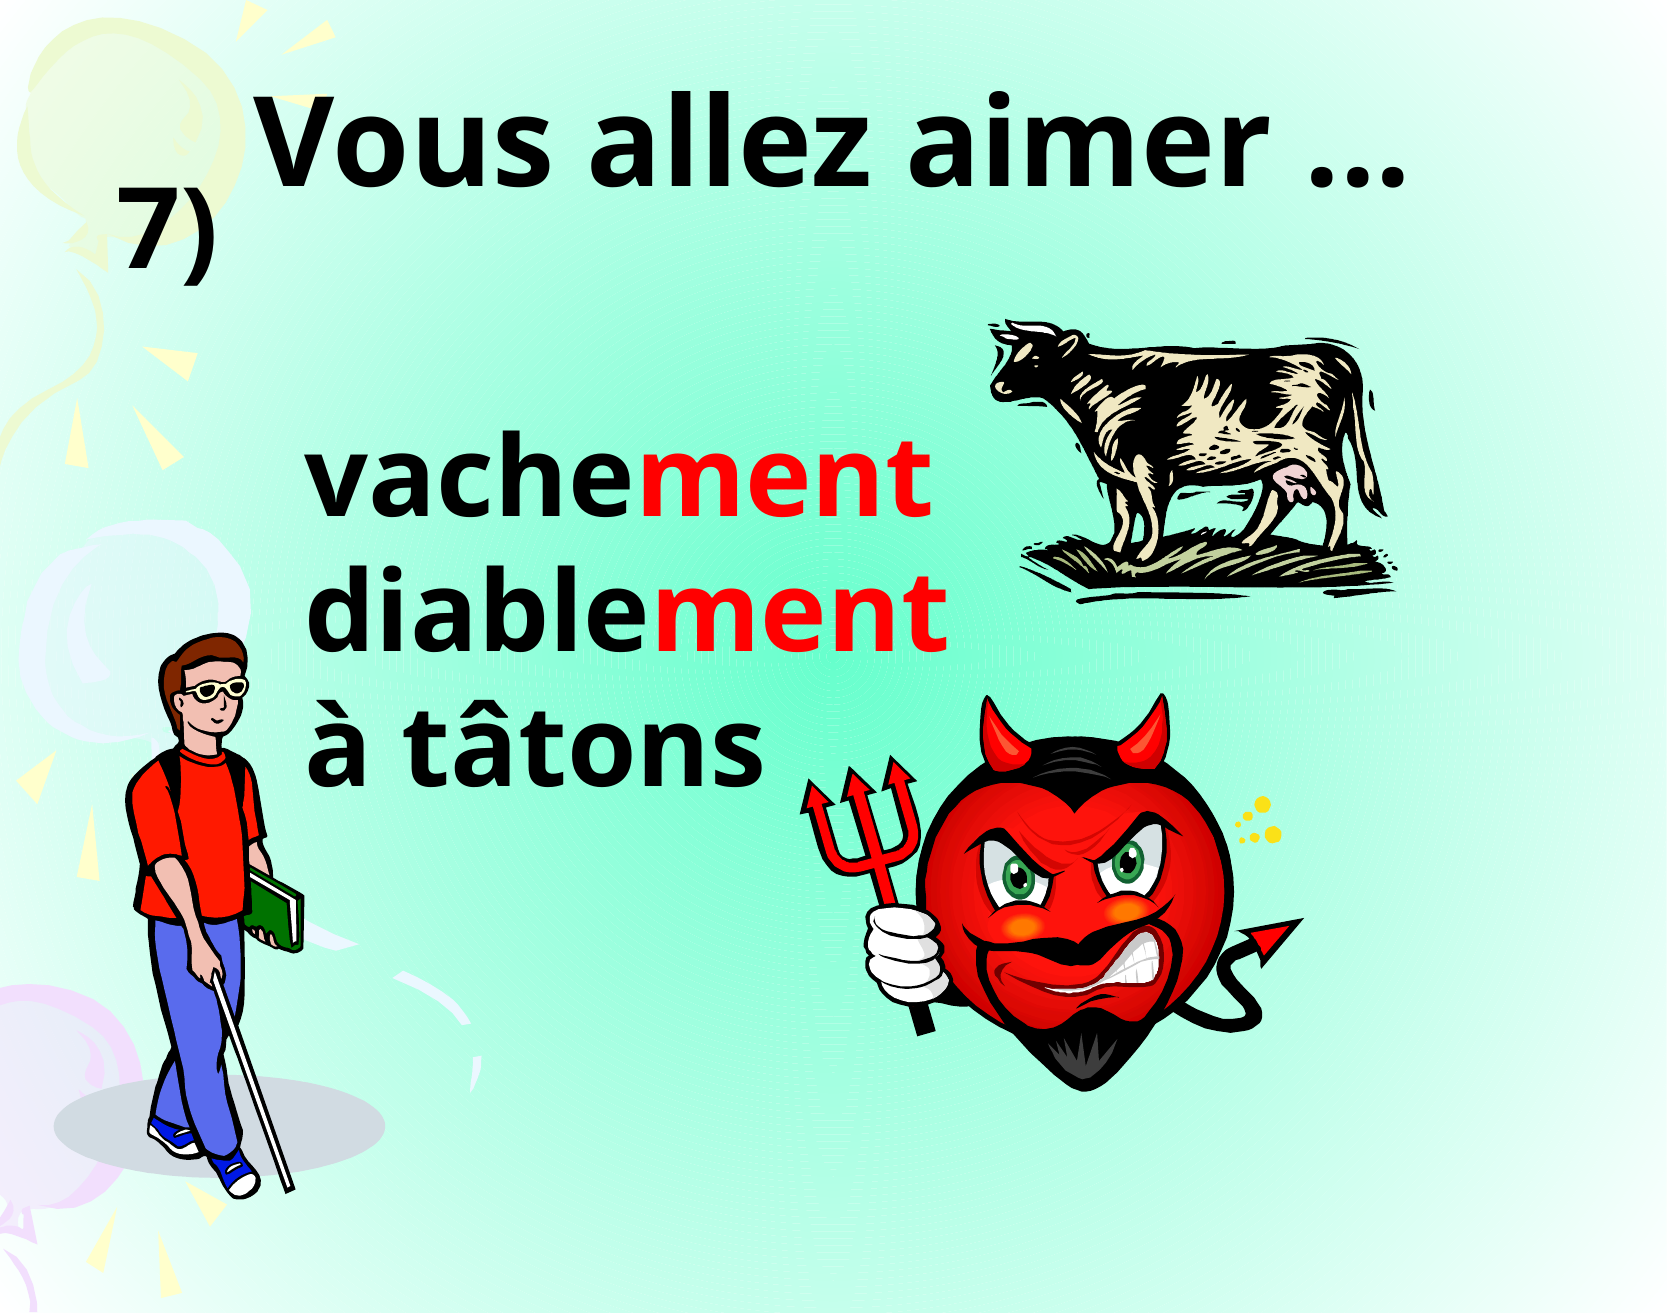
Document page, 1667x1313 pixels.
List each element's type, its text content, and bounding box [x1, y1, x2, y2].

text_box Vous allez aimer ... [0, 53, 1667, 220]
text_box 7) [101, 148, 234, 299]
picture [797, 691, 1306, 1094]
picture [53, 632, 386, 1200]
text_box vachement diablement à tâtons [289, 396, 999, 817]
picture [986, 313, 1403, 610]
